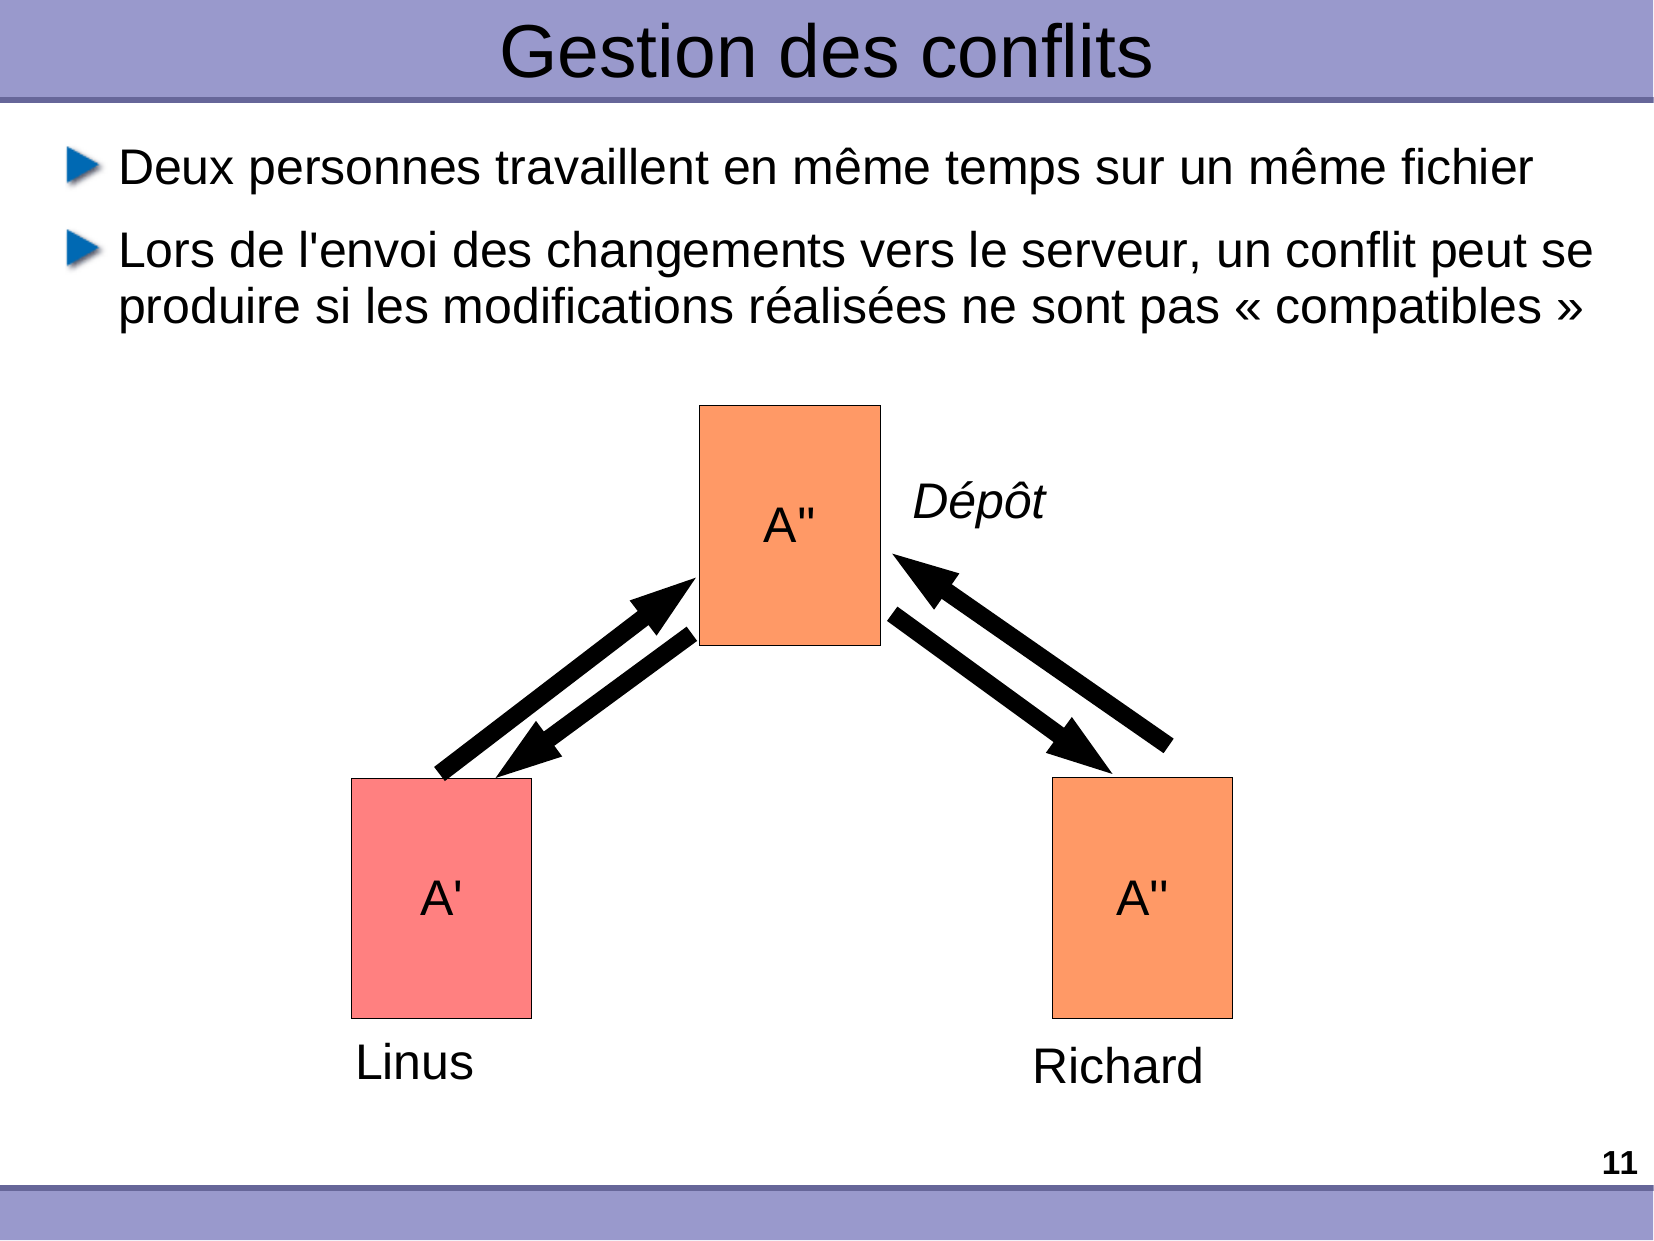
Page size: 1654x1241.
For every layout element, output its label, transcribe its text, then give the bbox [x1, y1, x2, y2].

title Gestion des conflits [0, 4, 1654, 98]
text_box A'' [1052, 777, 1233, 1019]
text_box Richard [1032, 1038, 1277, 1101]
text_box A' [351, 778, 532, 1019]
text_box Linus [355, 1034, 532, 1097]
text_box Dépôt [912, 473, 1105, 537]
list Deux personnes travaillent en même temps sur un même fichier Lors de l'envoi des changements vers le serveur, un conflit peut se produire si les modifications réalisées ne sont pas « compatibles » [47, 139, 1624, 1116]
text_box A'' [699, 405, 881, 646]
